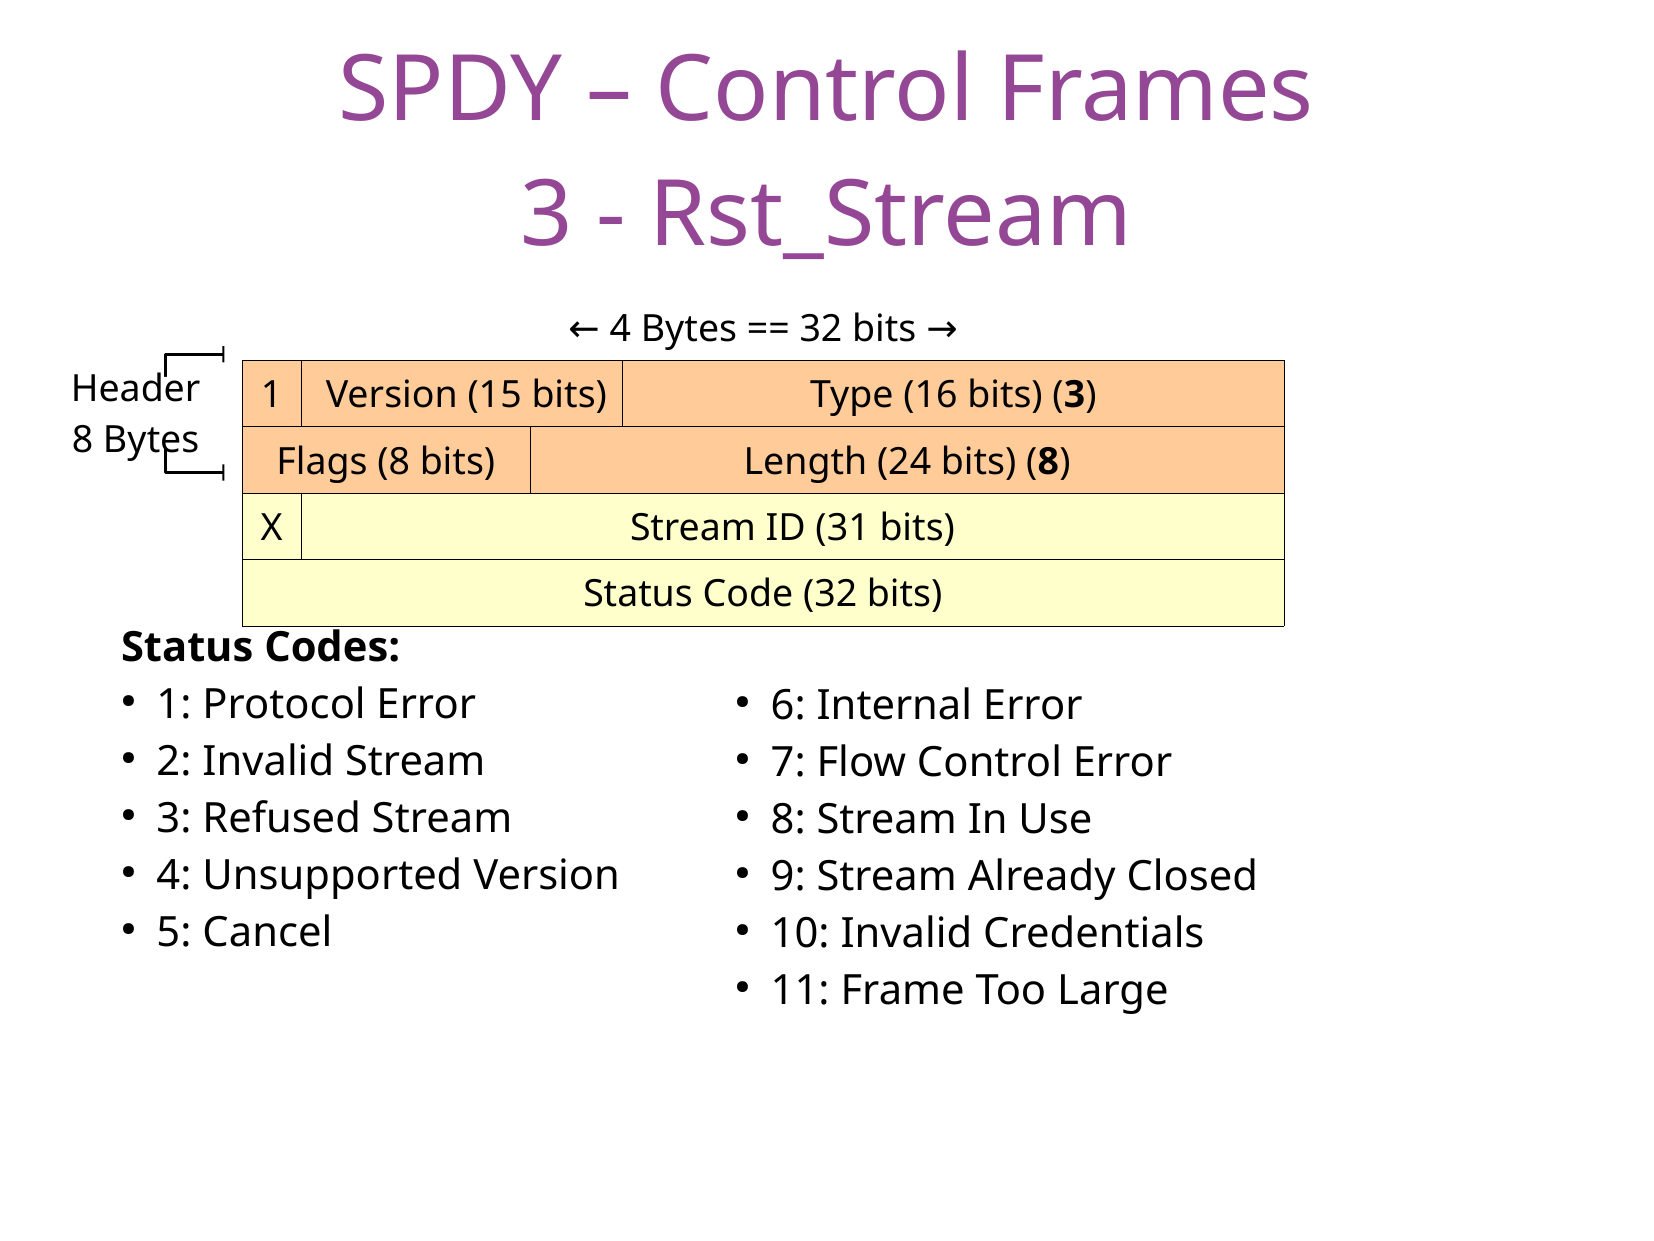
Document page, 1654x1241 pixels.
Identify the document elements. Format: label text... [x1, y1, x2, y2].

text_box Header 8 Bytes [64, 376, 207, 449]
table_cell Stream ID (31 bits) [302, 494, 1284, 559]
table_header ← 4 Bytes == 32 bits → [243, 294, 1284, 360]
title SPDY – Control Frames 3 - Rst_Stream [82, 43, 1571, 251]
table_cell Status Code (32 bits) [243, 560, 1284, 626]
text_box 6: Internal Error 7: Flow Control Error 8: Stream In Use 9: Stream Already Closed 10: Invalid Credentials 11: Frame Too Large [720, 667, 1465, 1052]
table_cell Length (24 bits) (8) [531, 427, 1284, 493]
table_cell 1 [243, 361, 301, 426]
table_cell X [243, 494, 301, 559]
table_cell Flags (8 bits) [243, 427, 530, 493]
text_box Status Codes: 1: Protocol Error 2: Invalid Stream 3: Refused Stream 4: Unsupported Version 5: Cancel [106, 609, 686, 969]
table_cell Type (16 bits) (3) [623, 361, 1284, 426]
table_cell Version (15 bits) [302, 361, 622, 426]
